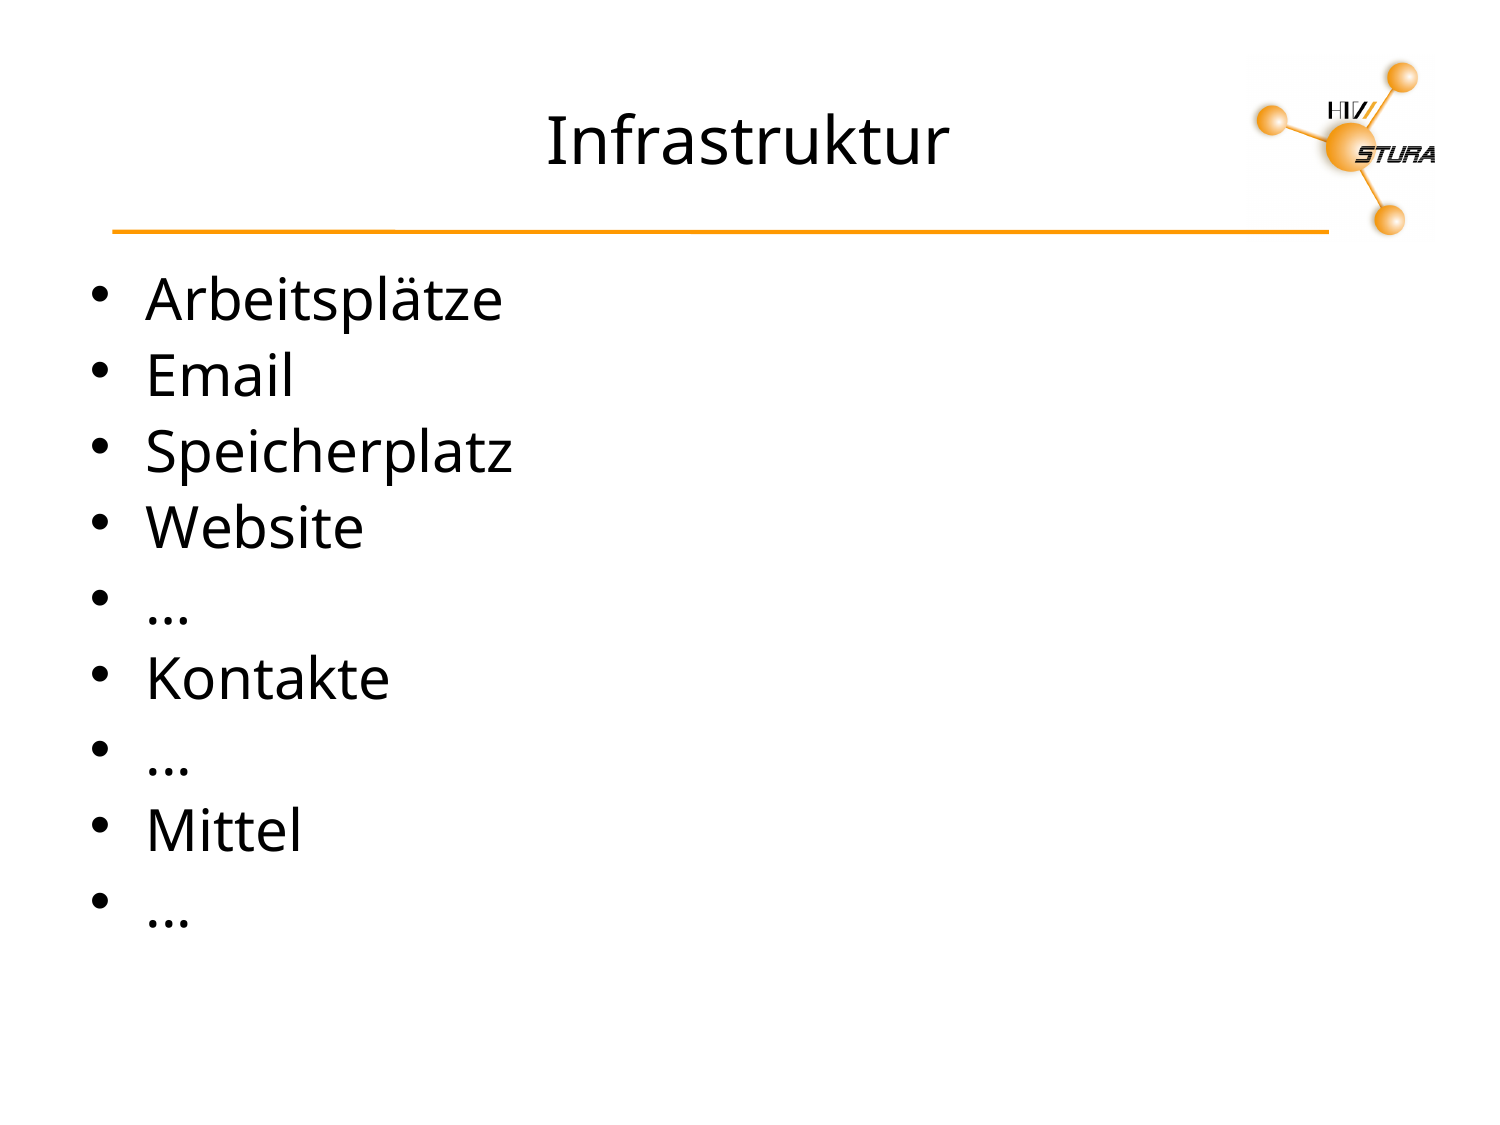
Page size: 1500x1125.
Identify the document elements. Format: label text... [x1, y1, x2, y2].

title Infrastruktur [74, 45, 1424, 233]
list Arbeitsplätze Email Speicherplatz Website … Kontakte ... Mittel ... [75, 262, 1426, 929]
picture [1246, 54, 1435, 242]
